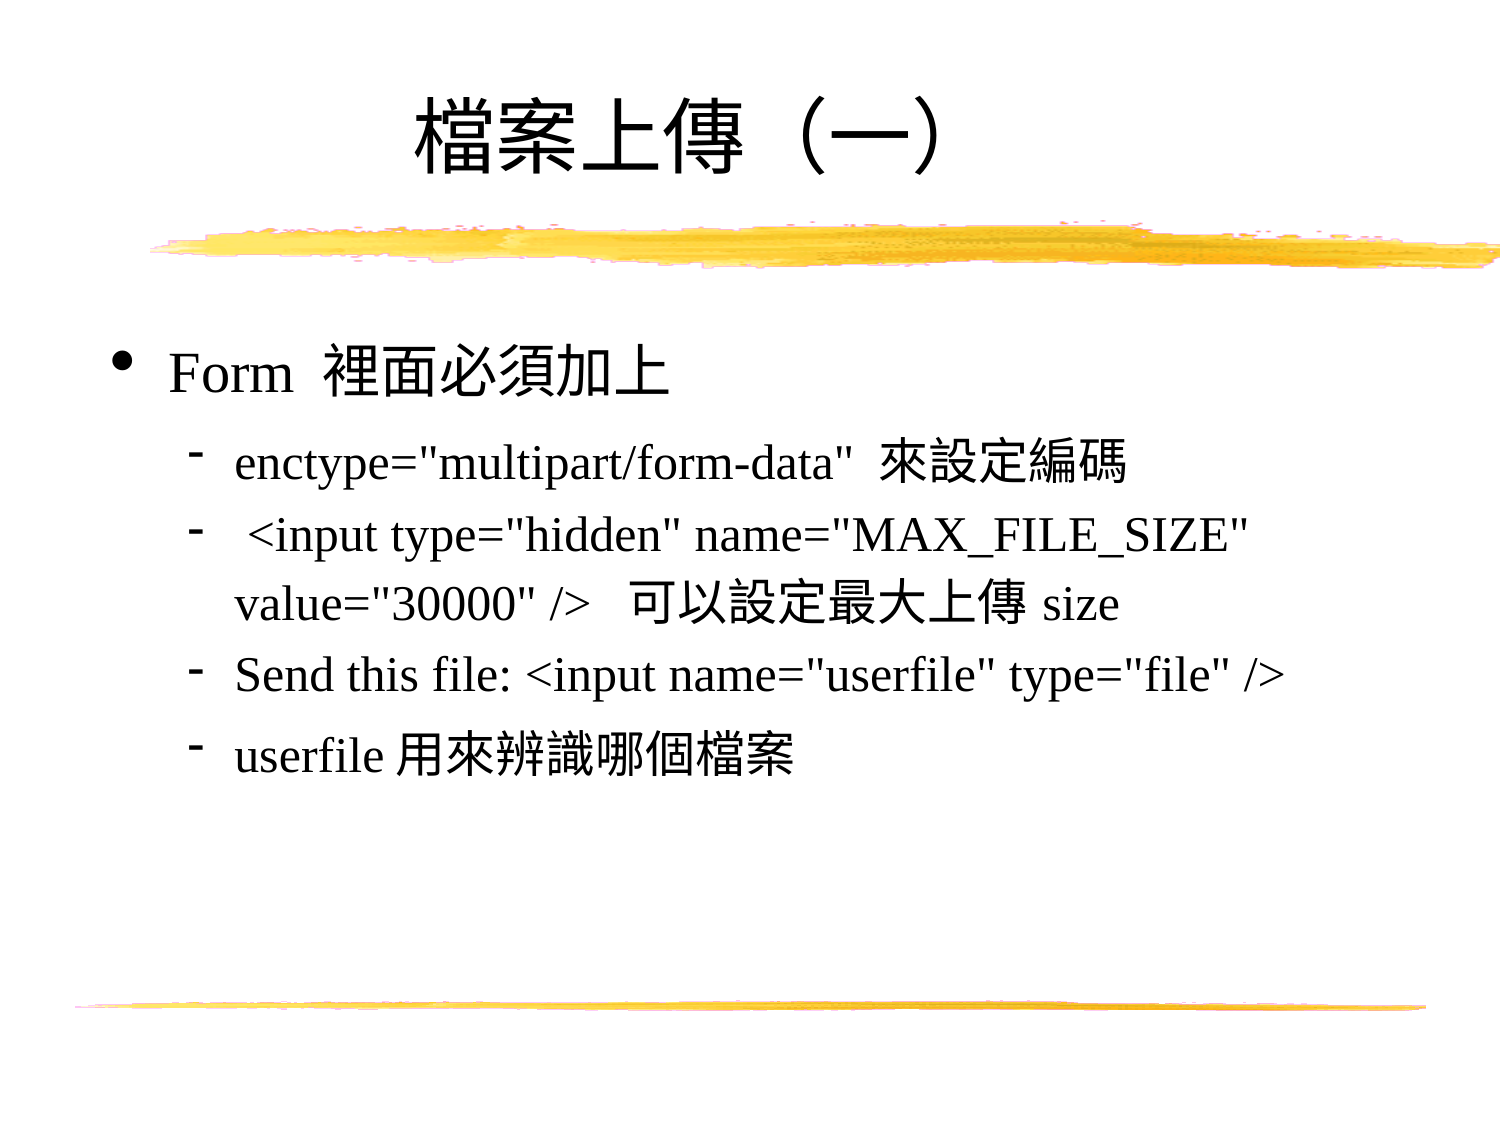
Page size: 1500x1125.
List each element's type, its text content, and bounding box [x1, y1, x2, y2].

picture [150, 215, 1500, 279]
title 檔案上傳（一） [66, 44, 1342, 218]
list Form 裡面必須加上 enctype="multipart/form-data" 來設定編碼 <input type="hidden" name="MAX_FILE_SIZE" value="30000" /> 可以設定最大上傳size Send this file: <input name="userfile" type="file" /> userfile用來辨識哪個檔案 [112, 324, 1388, 986]
picture [75, 999, 1426, 1013]
